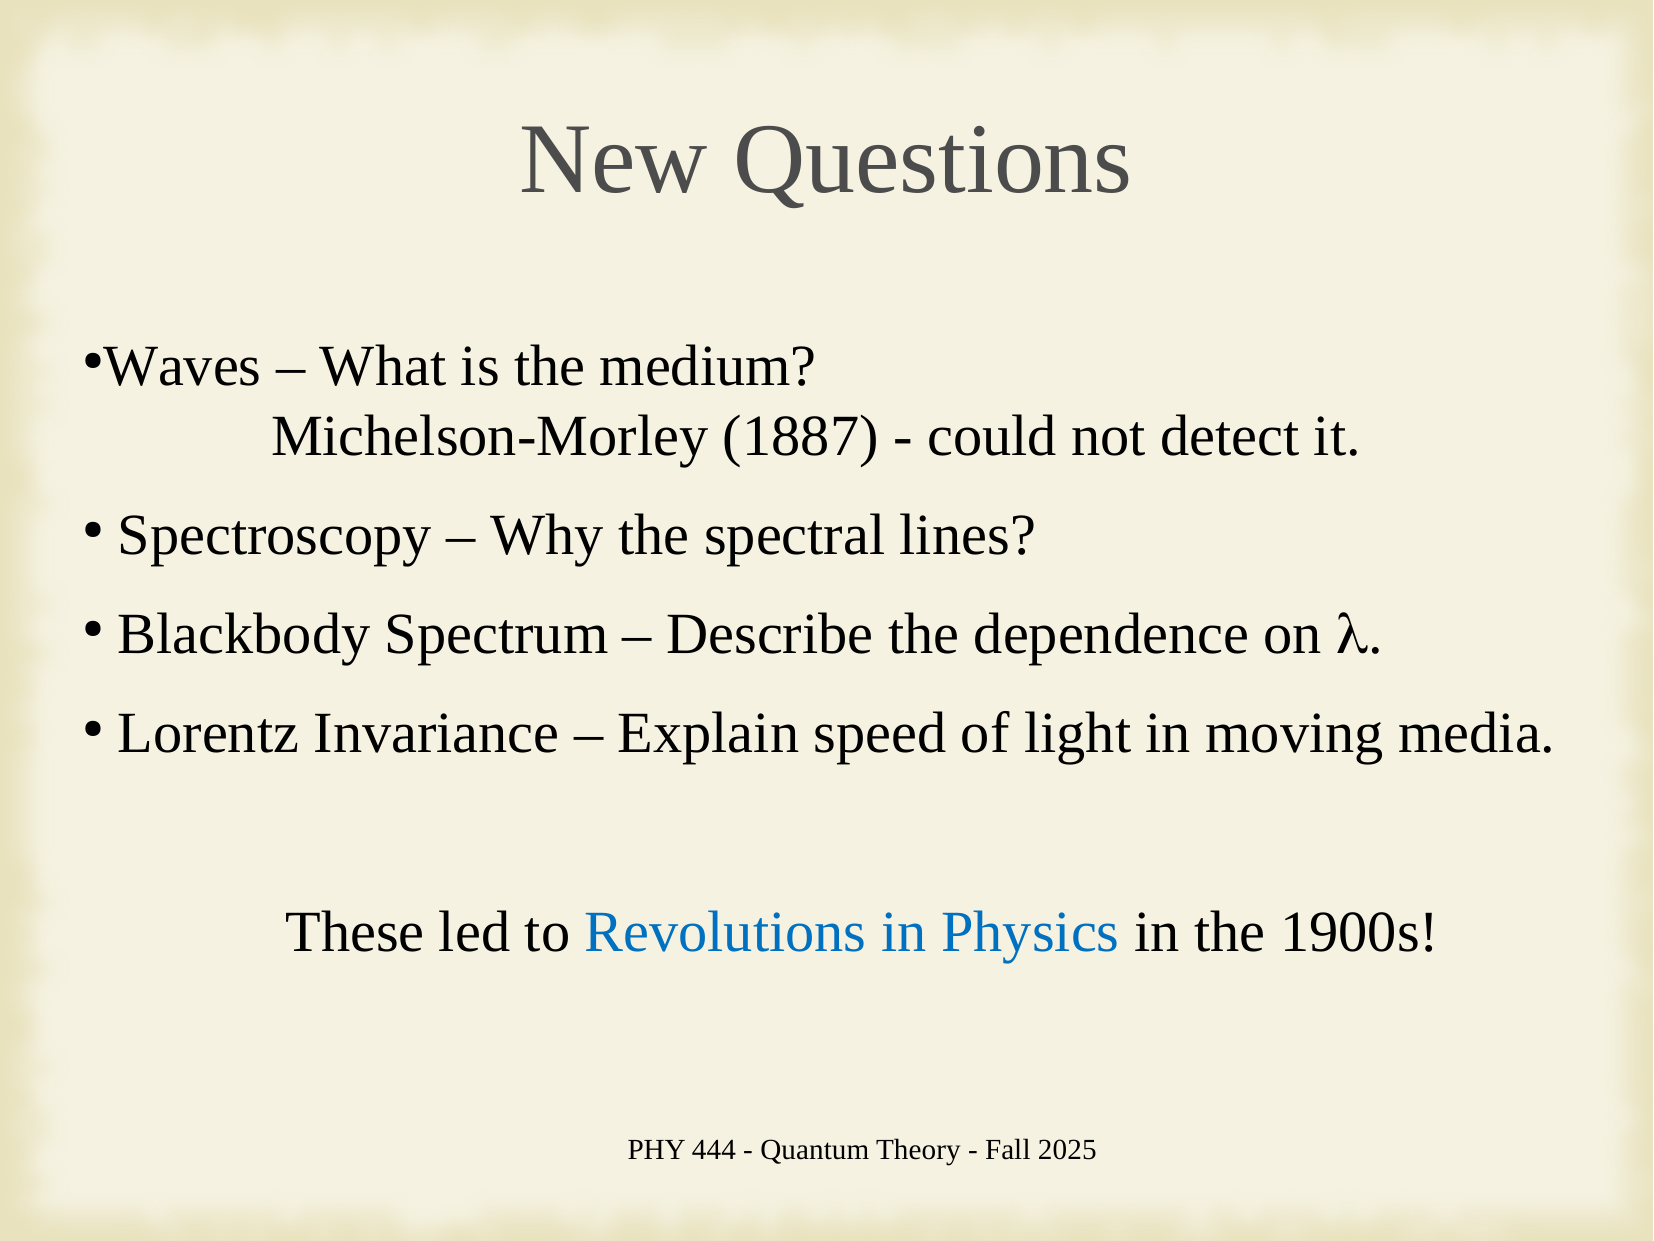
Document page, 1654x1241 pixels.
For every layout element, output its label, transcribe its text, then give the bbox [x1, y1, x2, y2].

title New Questions [82, 49, 1571, 257]
list Waves – What is the medium? Michelson-Morley (1887) - could not detect it. Spectroscopy – Why the spectral lines? Blackbody Spectrum – Describe the dependence on l. Lorentz Invariance – Explain speed of light in moving media. These led to Revolutions in Physics in the 1900s! [82, 326, 1571, 998]
text_box PHY 444 - Quantum Theory - Fall 2025 [412, 1130, 1313, 1216]
